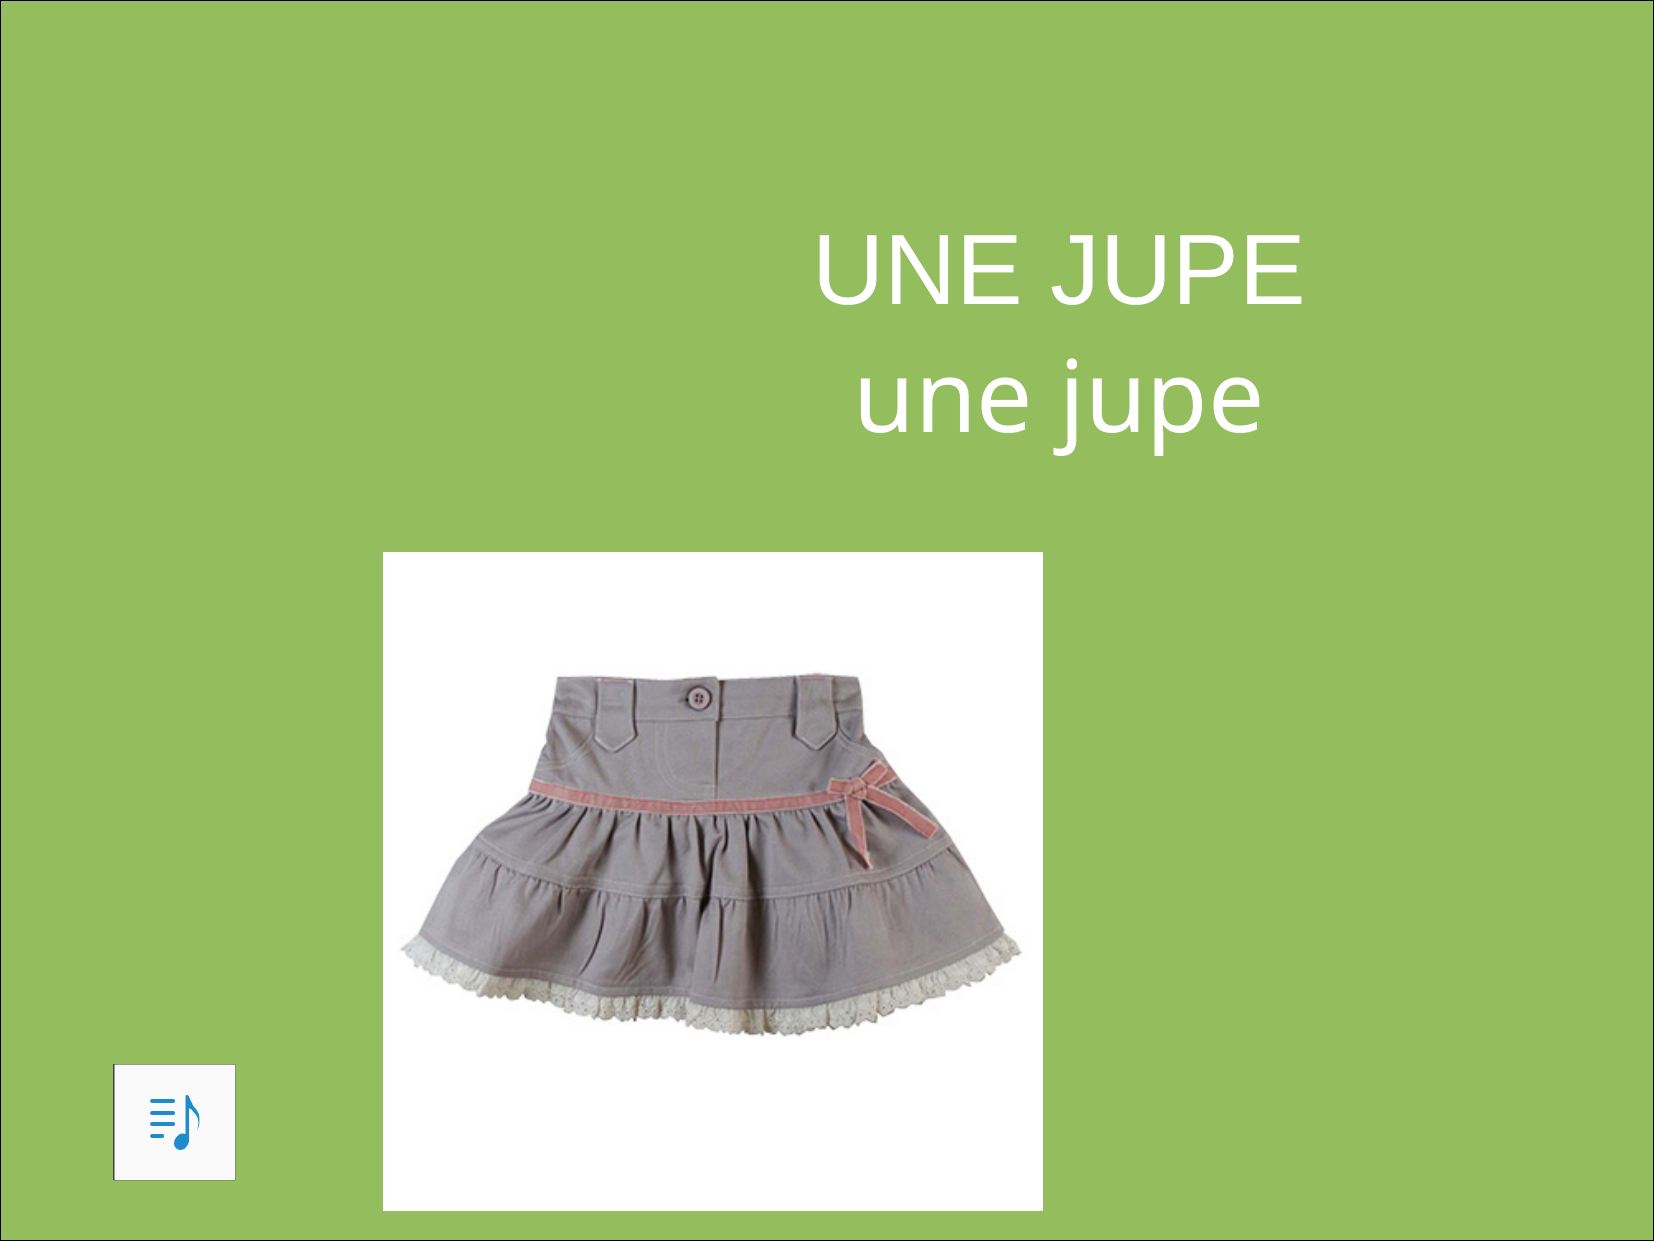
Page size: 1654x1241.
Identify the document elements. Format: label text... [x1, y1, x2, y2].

text_box [0, 0, 1654, 1241]
text_box UNE JUPE une jupe [797, 206, 1322, 509]
picture [383, 552, 1043, 1211]
